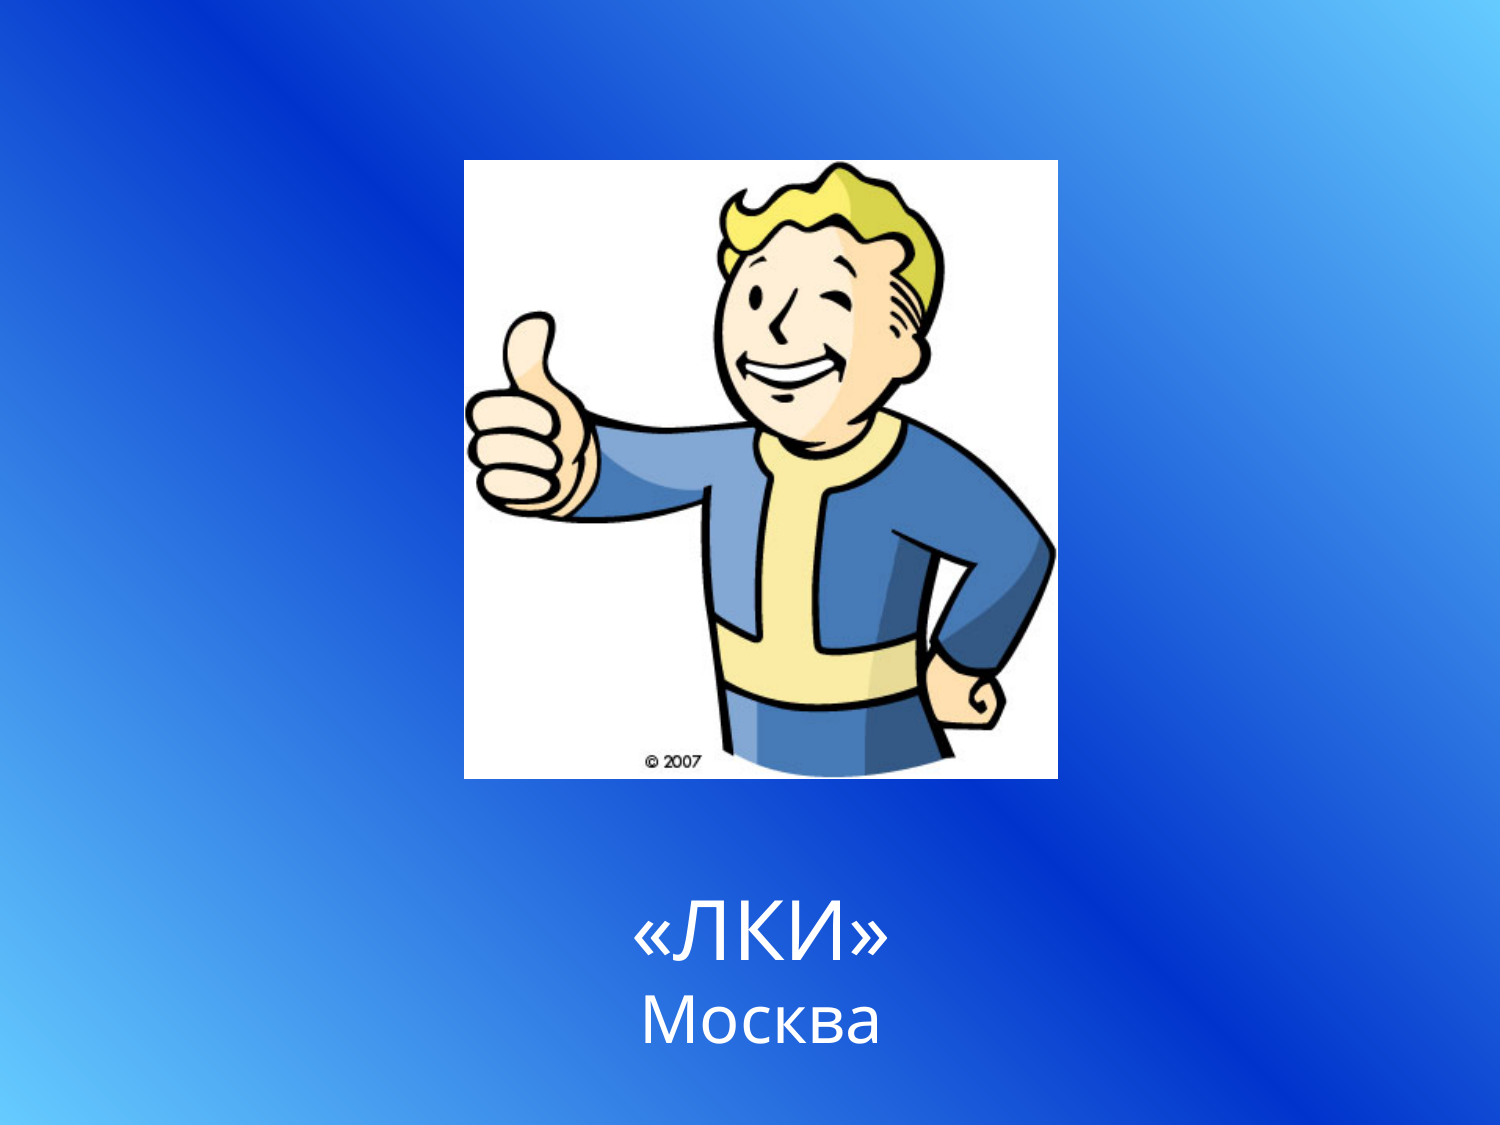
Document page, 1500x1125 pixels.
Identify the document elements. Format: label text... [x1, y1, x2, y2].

picture [464, 160, 1058, 779]
text_box «ЛКИ» Москва [123, 846, 1399, 1088]
